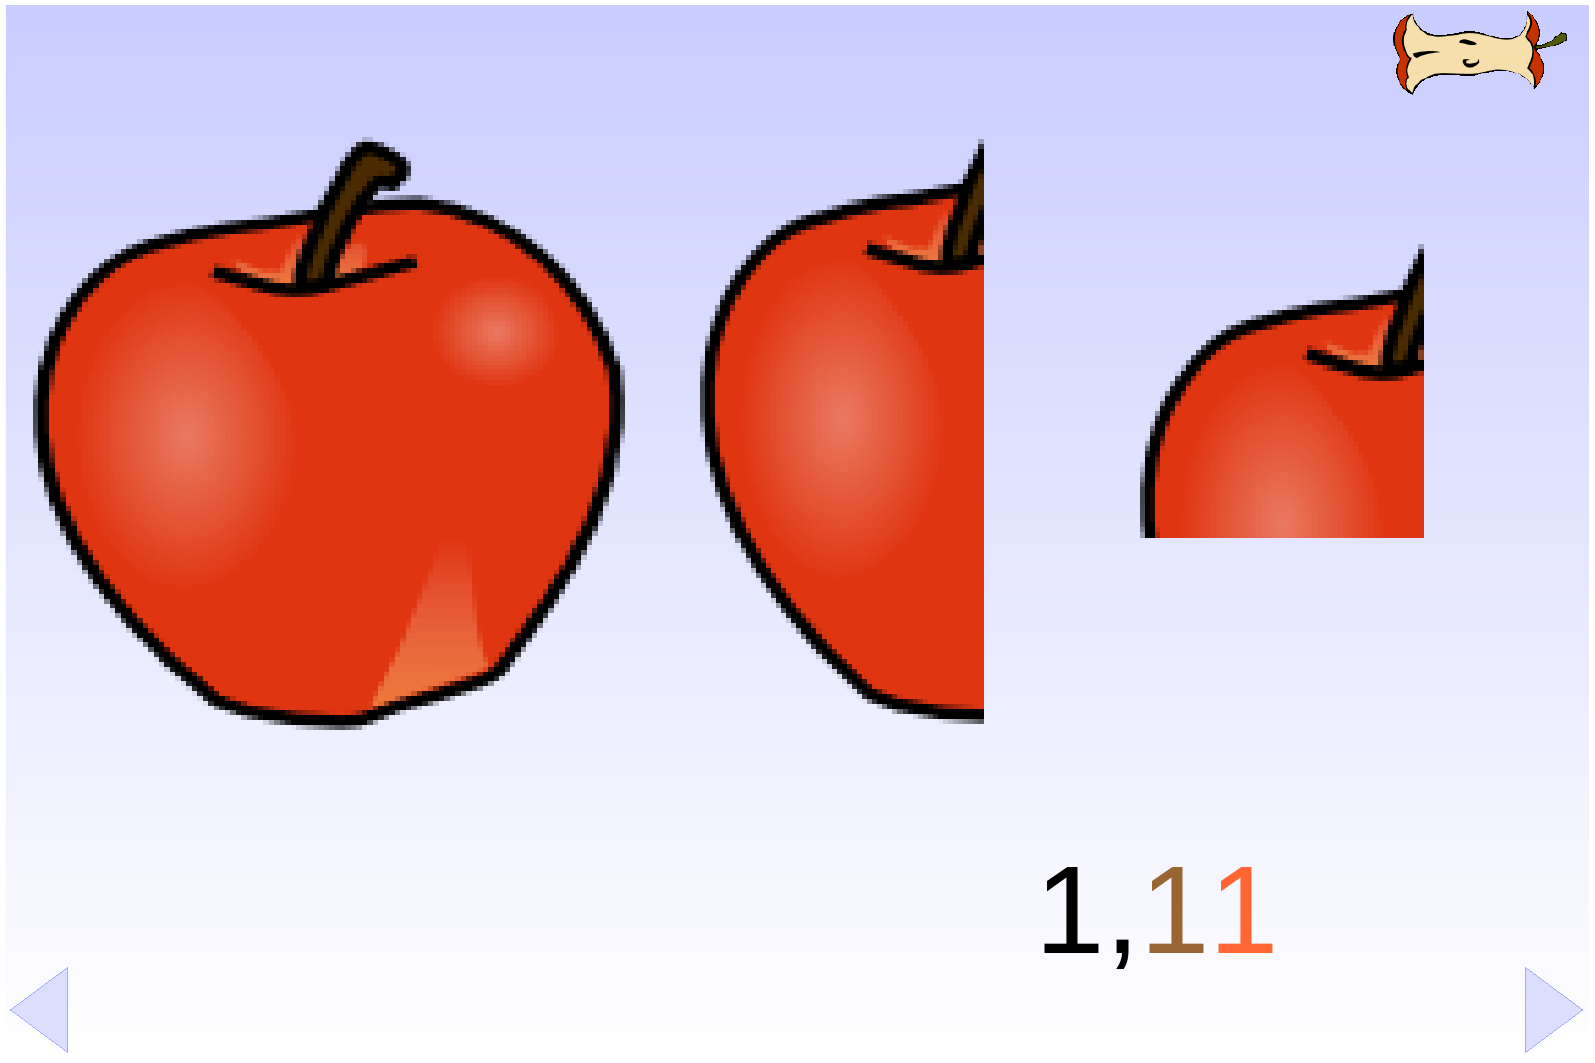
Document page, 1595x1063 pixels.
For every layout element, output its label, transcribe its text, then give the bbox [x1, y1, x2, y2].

text_box 1,11 [950, 832, 1365, 988]
picture [1095, 199, 1424, 538]
picture [0, 94, 984, 745]
text_box [10, 967, 68, 1053]
text_box [1525, 967, 1583, 1053]
picture [1393, 9, 1567, 95]
